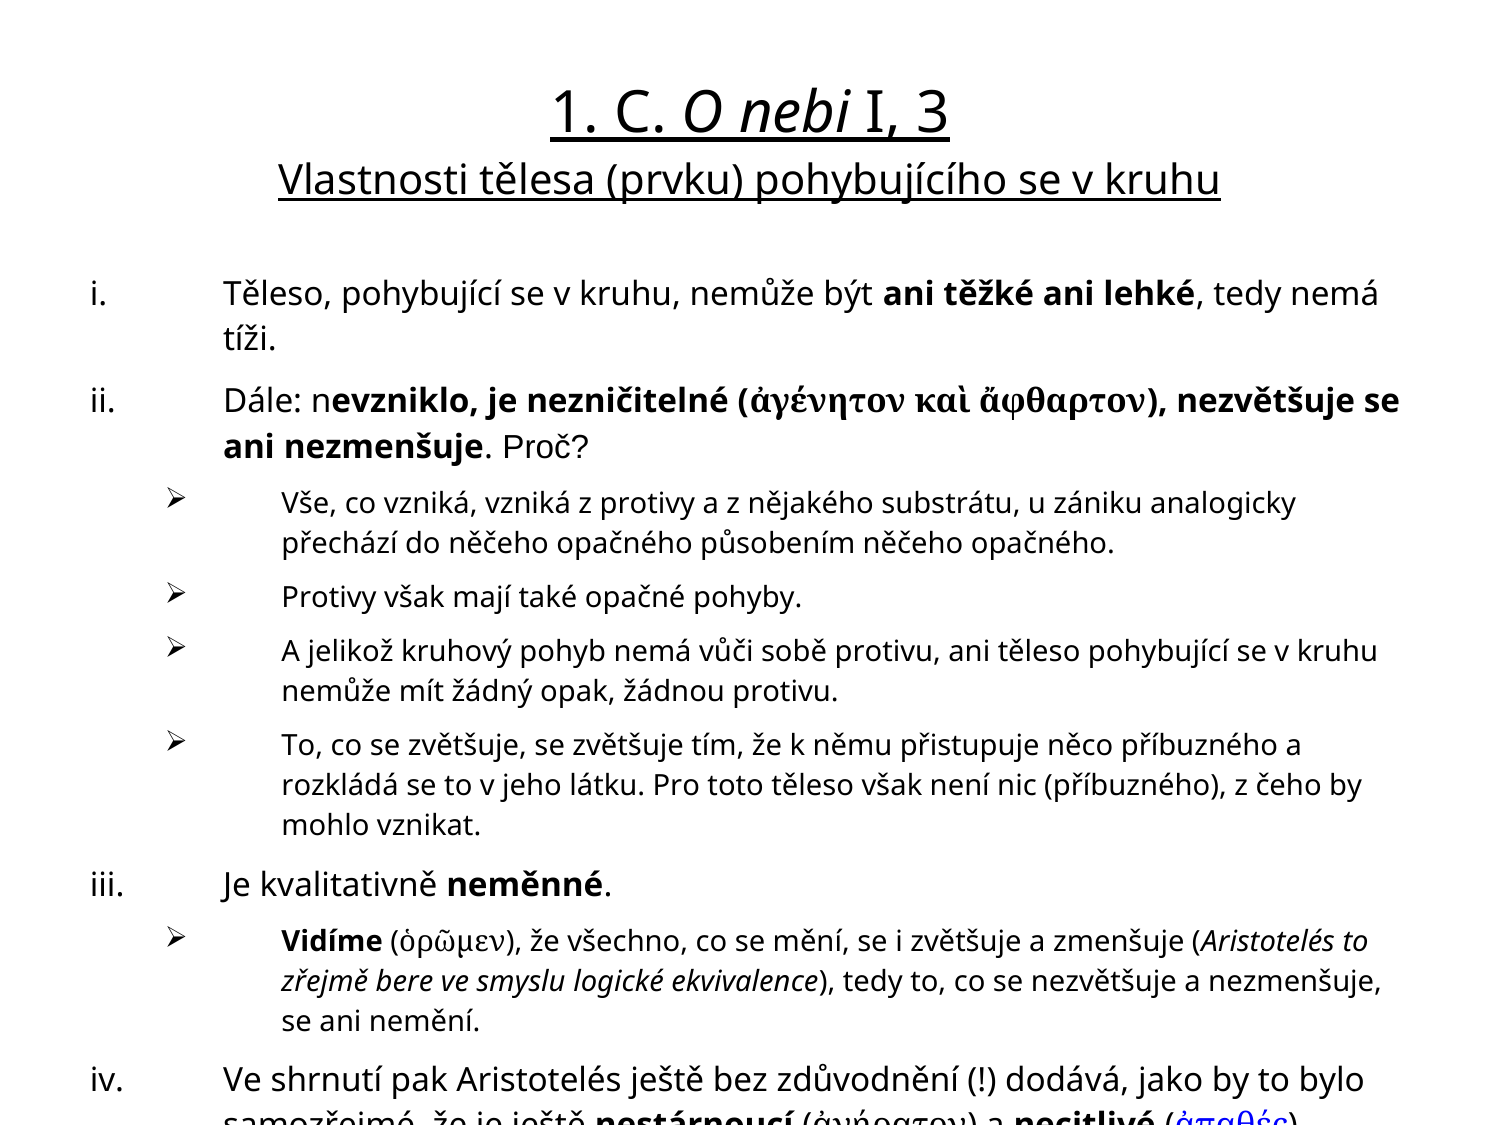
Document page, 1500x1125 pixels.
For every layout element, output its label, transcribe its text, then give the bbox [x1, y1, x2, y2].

list Těleso, pohybující se v kruhu, nemůže být ani těžké ani lehké, tedy nemá tíži. Dále: nevzniklo, je nezničitelné (ἀγένητον καὶ ἄφθαρτον), nezvětšuje se ani nezmenšuje. Proč? Vše, co vzniká, vzniká z protivy a z nějakého substrátu, u zániku analogicky přechází do něčeho opačného působením něčeho opačného. Protivy však mají také opačné pohyby. A jelikož kruhový pohyb nemá vůči sobě protivu, ani těleso pohybující se v kruhu nemůže mít žádný opak, žádnou protivu. To, co se zvětšuje, se zvětšuje tím, že k němu přistupuje něco příbuzného a rozkládá se to v jeho látku. Pro toto těleso však není nic (příbuzného), z čeho by mohlo vznikat. Je kvalitativně neměnné. Vidíme (ὁρῶμεν), že všechno, co se mění, se i zvětšuje a zmenšuje (Aristotelés to zřejmě bere ve smyslu logické ekvivalence), tedy to, co se nezvětšuje a nezmenšuje, se ani nemění. Ve shrnutí pak Aristotelés ještě bez zdůvodnění (!) dodává, jako by to bylo samozřejmé, že je ještě nestárnoucí (ἀγήρατον) a necitlivé (ἀπαθές). [75, 262, 1426, 1063]
title 1. C. O nebi I, 3 Vlastnosti tělesa (prvku) pohybujícího se v kruhu [75, 45, 1426, 233]
